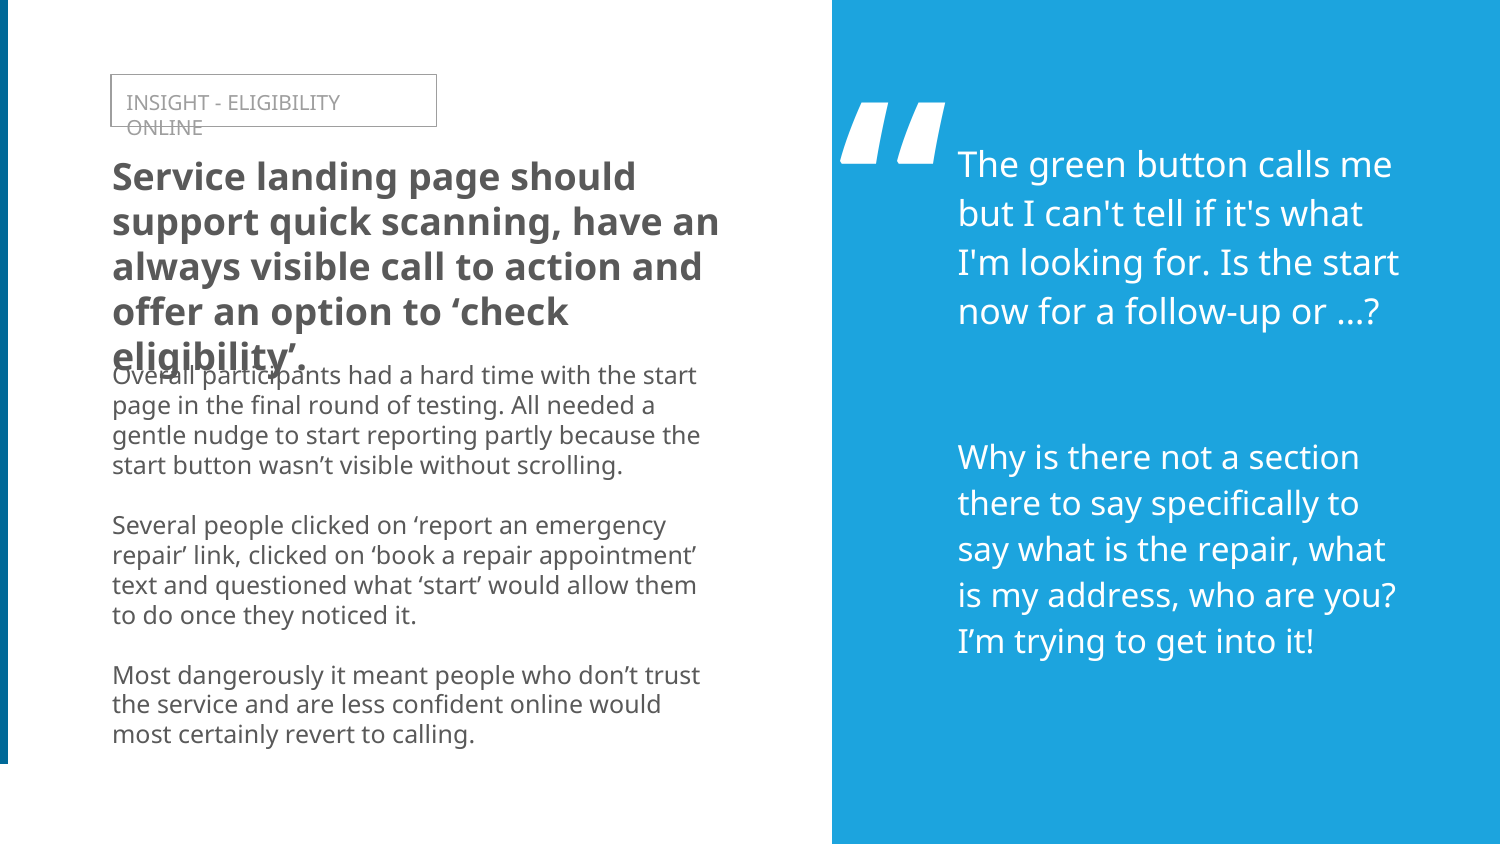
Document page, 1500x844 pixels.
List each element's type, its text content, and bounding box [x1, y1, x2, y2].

list The green button calls me but I can't tell if it's what I'm looking for. Is the start now for a follow-up or …? [942, 120, 1417, 398]
text_box INSIGHT - ELIGIBILITY ONLINE [111, 74, 437, 127]
title Overall participants had a hard time with the start page in the final round of testing. All needed a gentle nudge to start reporting partly because the start button wasn’t visible without scrolling. Several people clicked on ‘report an emergency repair’ link, clicked on ‘book a repair appointment’ text and questioned what ‘start’ would allow them to do once they noticed it. Most dangerously it meant people who don’t trust the service and are less confident online would most certainly revert to calling. [97, 344, 744, 675]
title Service landing page should support quick scanning, have an always visible call to action and offer an option to ‘check eligibility’. [97, 137, 777, 398]
list Why is there not a section there to say specifically to say what is the repair, what is my address, who are you? I’m trying to get into it! [942, 414, 1417, 692]
